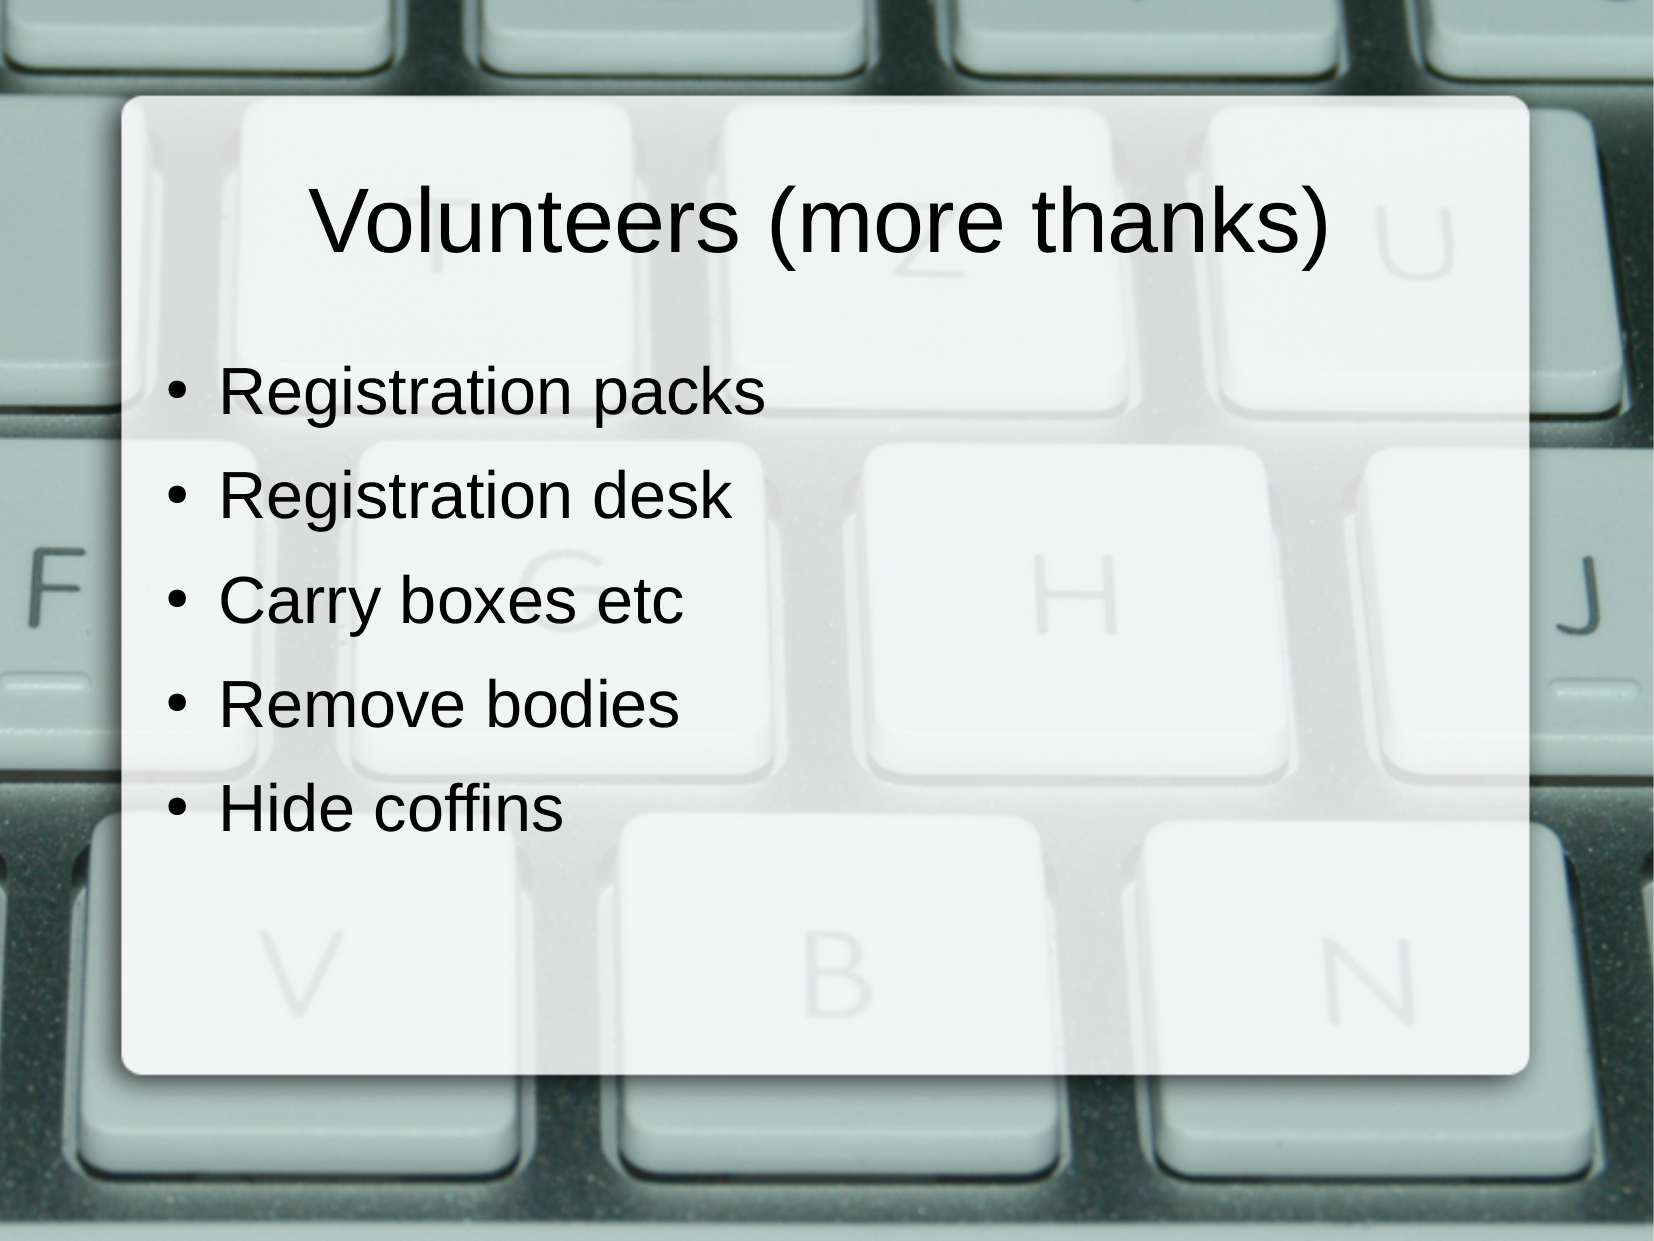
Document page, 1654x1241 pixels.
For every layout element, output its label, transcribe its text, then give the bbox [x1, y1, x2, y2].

title Volunteers (more thanks) [135, 125, 1506, 318]
picture [0, 0, 1654, 1241]
list Registration packs Registration desk Carry boxes etc Remove bodies Hide coffins [147, 354, 1506, 1049]
